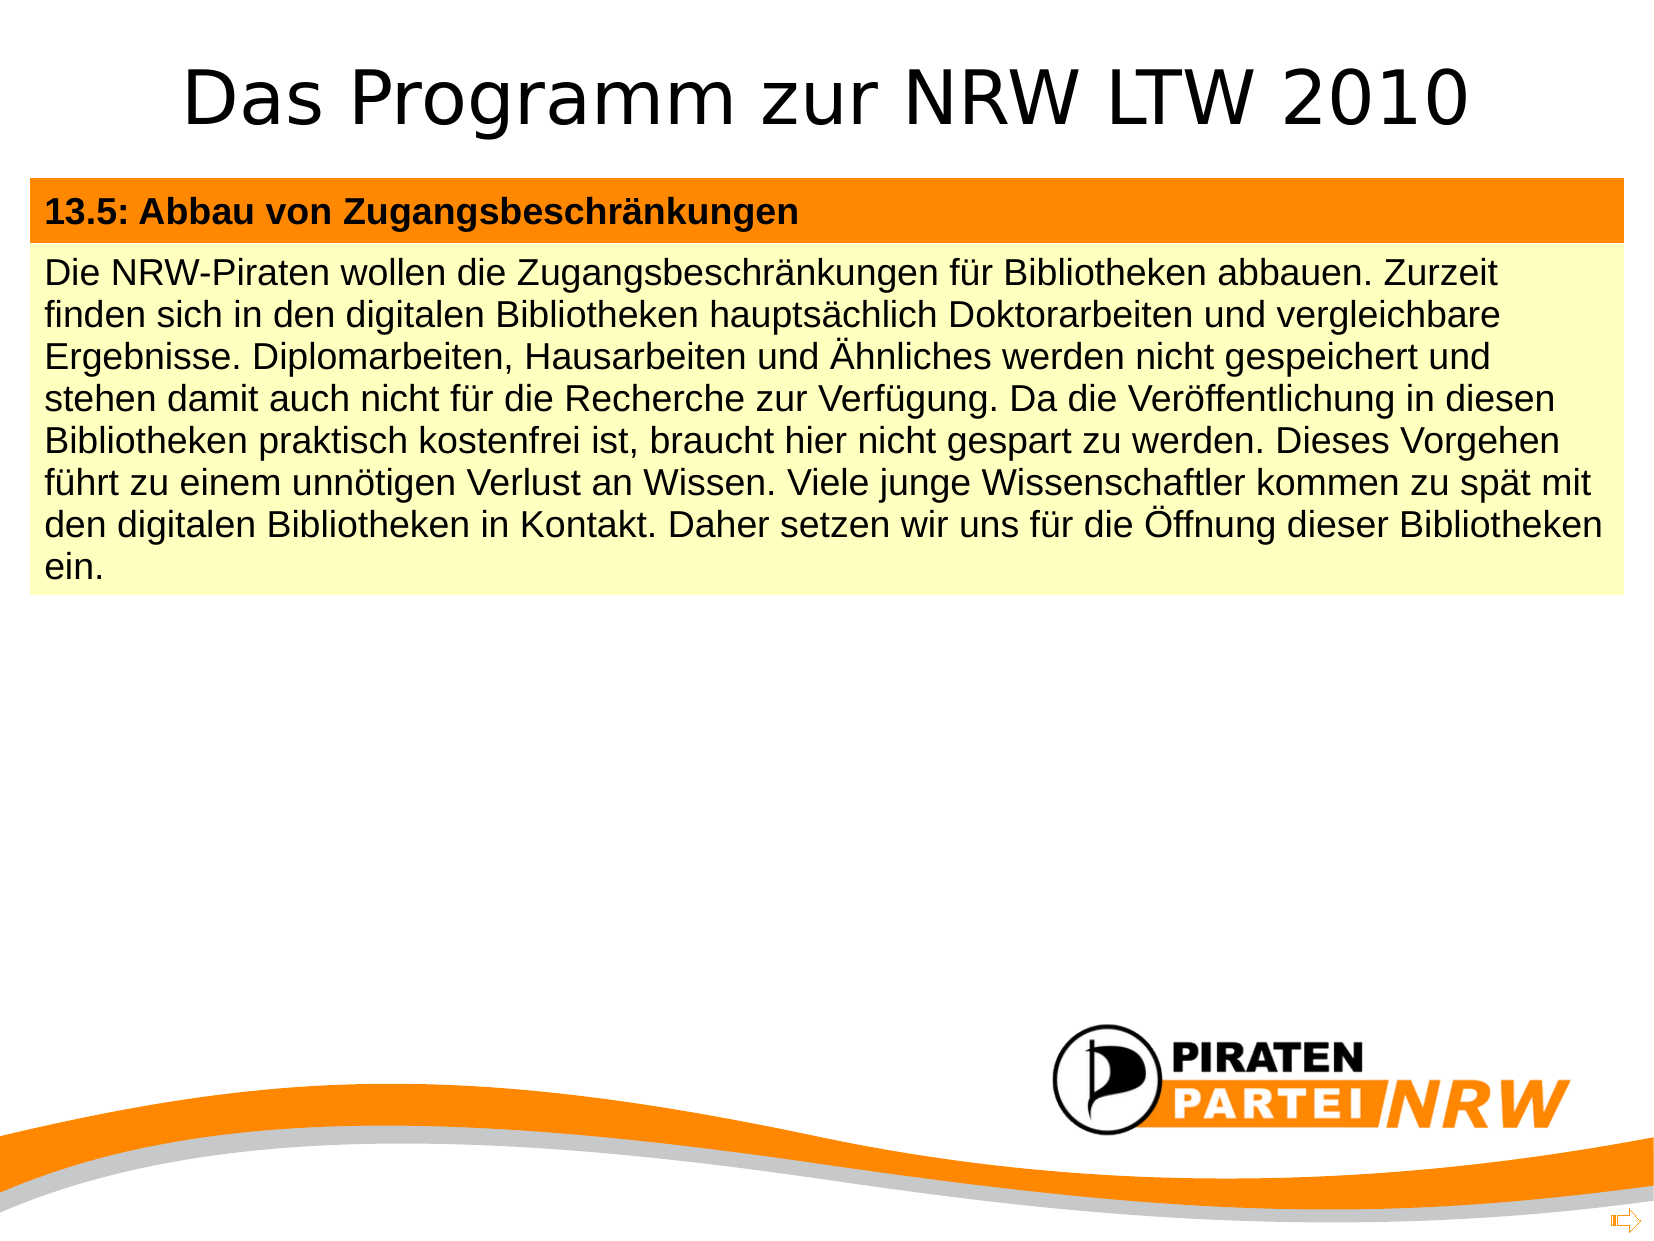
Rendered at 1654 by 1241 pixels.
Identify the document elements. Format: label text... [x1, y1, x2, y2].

table_cell Die NRW-Piraten wollen die Zugangsbeschränkungen für Bibliotheken abbauen. Zurzeit finden sich in den digitalen Bibliotheken hauptsächlich Doktorarbeiten und vergleichbare Ergebnisse. Diplomarbeiten, Hausarbeiten und Ähnliches werden nicht gespeichert und stehen damit auch nicht für die Recherche zur Verfügung. Da die Veröffentlichung in diesen Bibliotheken praktisch kostenfrei ist, braucht hier nicht gespart zu werden. Dieses Vorgehen führt zu einem unnötigen Verlust an Wissen. Viele junge Wissenschaftler kommen zu spät mit den digitalen Bibliotheken in Kontakt. Daher setzen wir uns für die Öffnung dieser Bibliotheken ein. [30, 244, 1624, 595]
table_header 13.5: Abbau von ﻿Zugangsbeschränkungen [30, 178, 1624, 243]
title Das Programm zur NRW LTW 2010 [82, 54, 1571, 143]
picture [1045, 1021, 1579, 1140]
